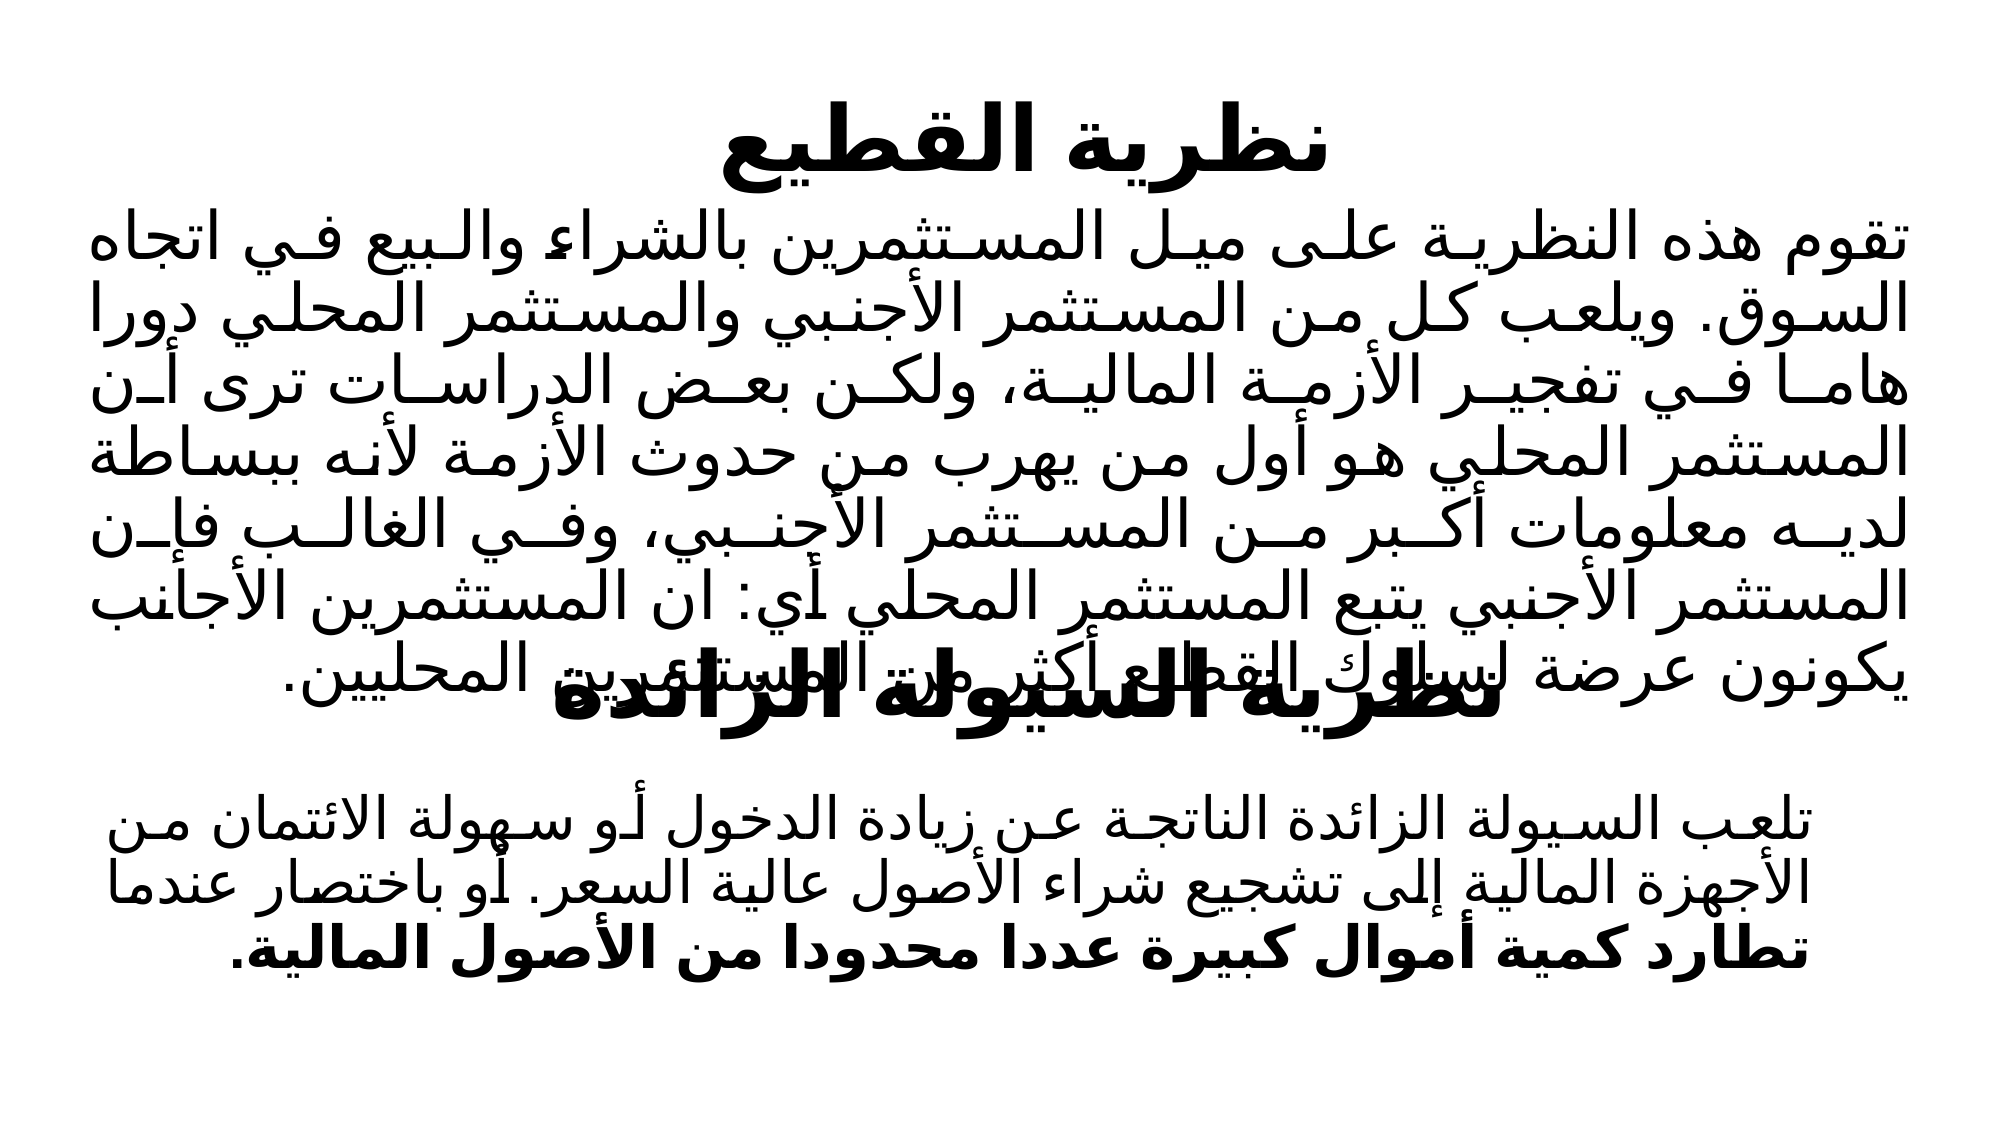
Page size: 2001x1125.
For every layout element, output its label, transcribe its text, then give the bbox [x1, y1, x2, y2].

text_box نظرية القطيع [355, 53, 1698, 194]
text_box تقوم هذه النظرية على ميل المستثمرين بالشراء والبيع في اتجاه السوق. ويلعب كل من المستثمر الأجنبي والمستثمر المحلي دورا هاما في تفجير الأزمة المالية، ولكن بعض الدراسات ترى أن المستثمر المحلي هو أول من يهرب من حدوث الأزمة لأنه ببساطة لديه معلومات أكبر من المستثمر الأجنبي، وفي الغالب فإن المستثمر الأجنبي يتبع المستثمر المحلي أي: ان المستثمرين الأجانب يكونون عرضة لسلوك القطيع أكثر من المستثمرين المحليين. [72, 194, 1928, 931]
title نظرية السيولة الزائدة [355, 594, 1706, 781]
list تلعب السيولة الزائدة الناتجة عن زيادة الدخول أو سهولة الائتمان من الأجهزة المالية إلى تشجيع شراء الأصول عالية السعر. أو باختصار عندما تطارد كمية أموال كبيرة عددا محدودا من الأصول المالية. [90, 781, 1886, 1046]
